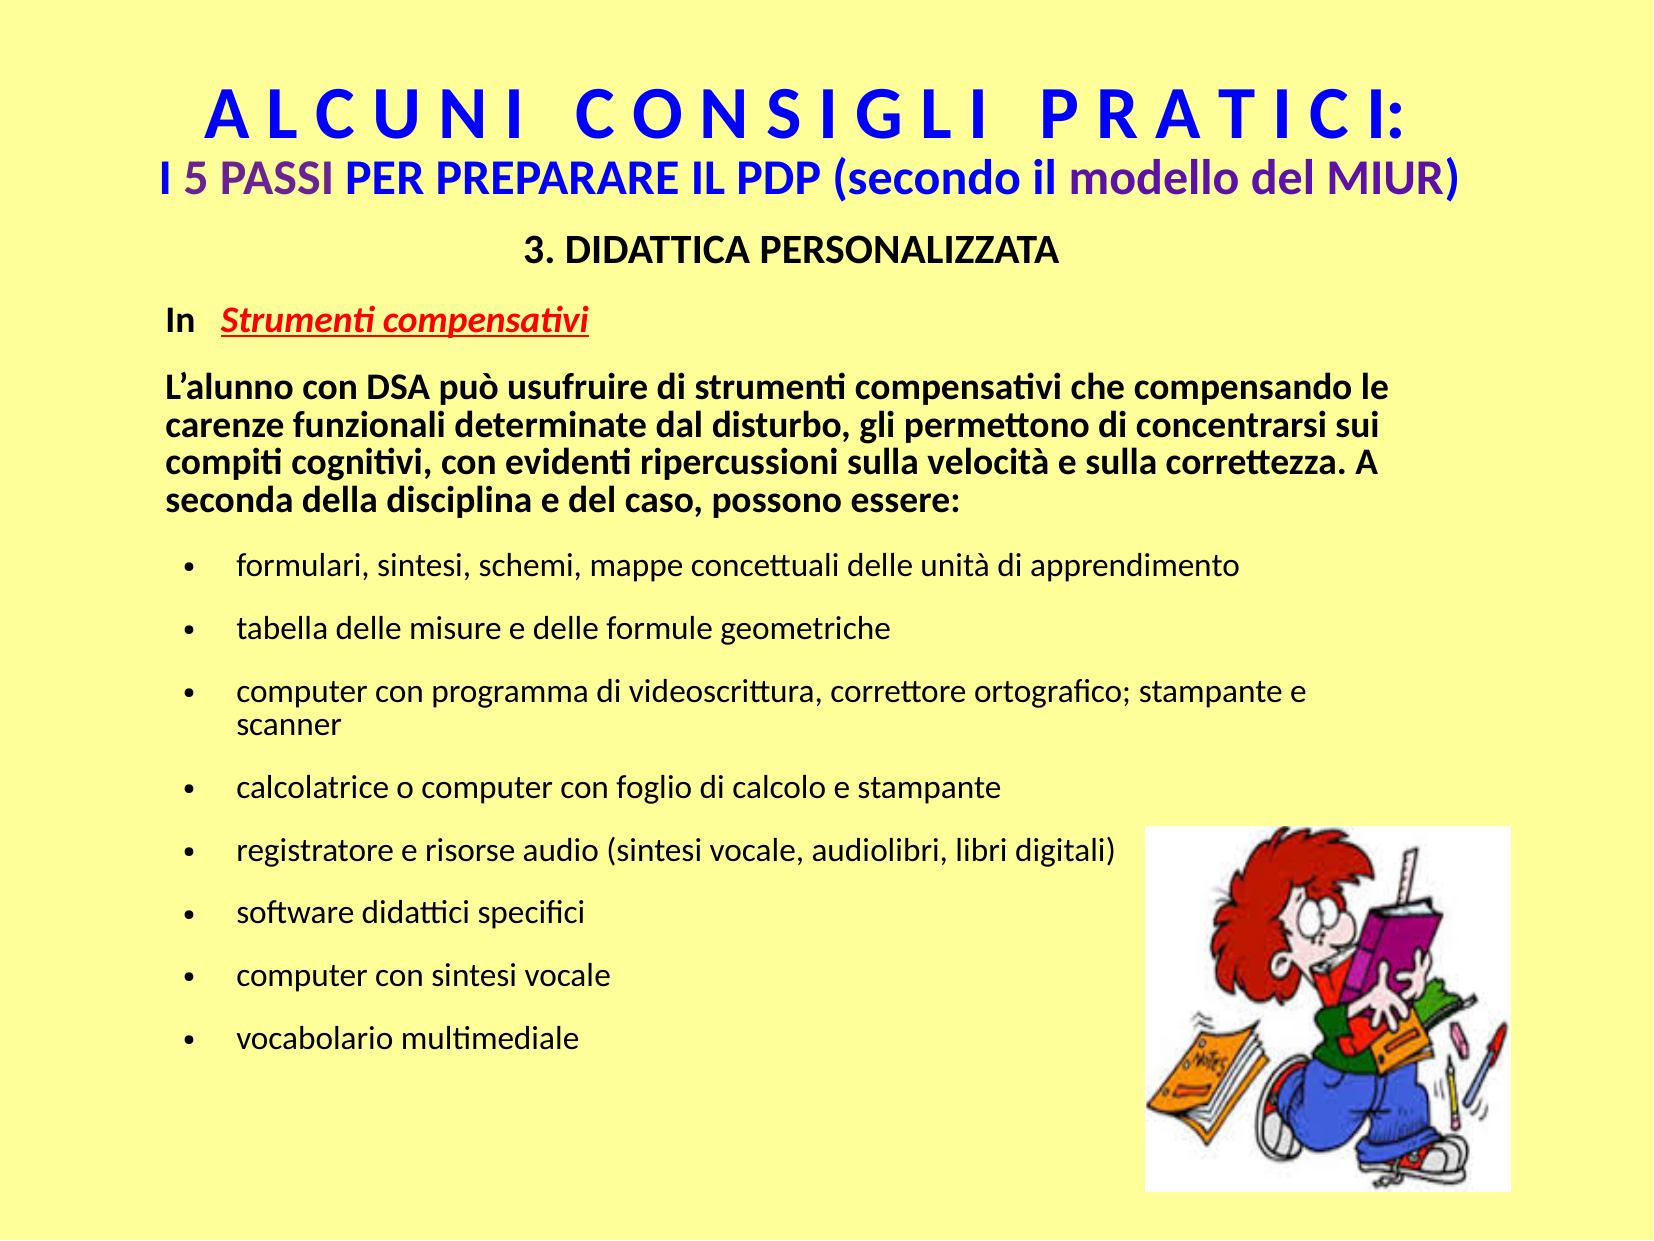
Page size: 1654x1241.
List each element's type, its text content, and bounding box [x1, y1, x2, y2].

picture [1145, 826, 1511, 1192]
list 3. DIDATTICA PERSONALIZZATA In Strumenti compensativi L’alunno con DSA può usufruire di strumenti compensativi che compensando le carenze funzionali determinate dal disturbo, gli permettono di concentrarsi sui compiti cognitivi, con evidenti ripercussioni sulla velocità e sulla correttezza. A seconda della disciplina e del caso, possono essere: formulari, sintesi, schemi, mappe concettuali delle unità di apprendimento tabella delle misure e delle formule geometriche computer con programma di videoscrittura, correttore ortografico; stampante e scanner calcolatrice o computer con foglio di calcolo e stampante registratore e risorse audio (sintesi vocale, audiolibri, libri digitali) software didattici specifici computer con sintesi vocale vocabolario multimediale [165, 232, 1418, 1241]
title A L C U N I C O N S I G L I P R A T I C I: I 5 PASSI PER PREPARARE IL PDP (secondo il modello del MIUR) [70, 40, 1560, 249]
